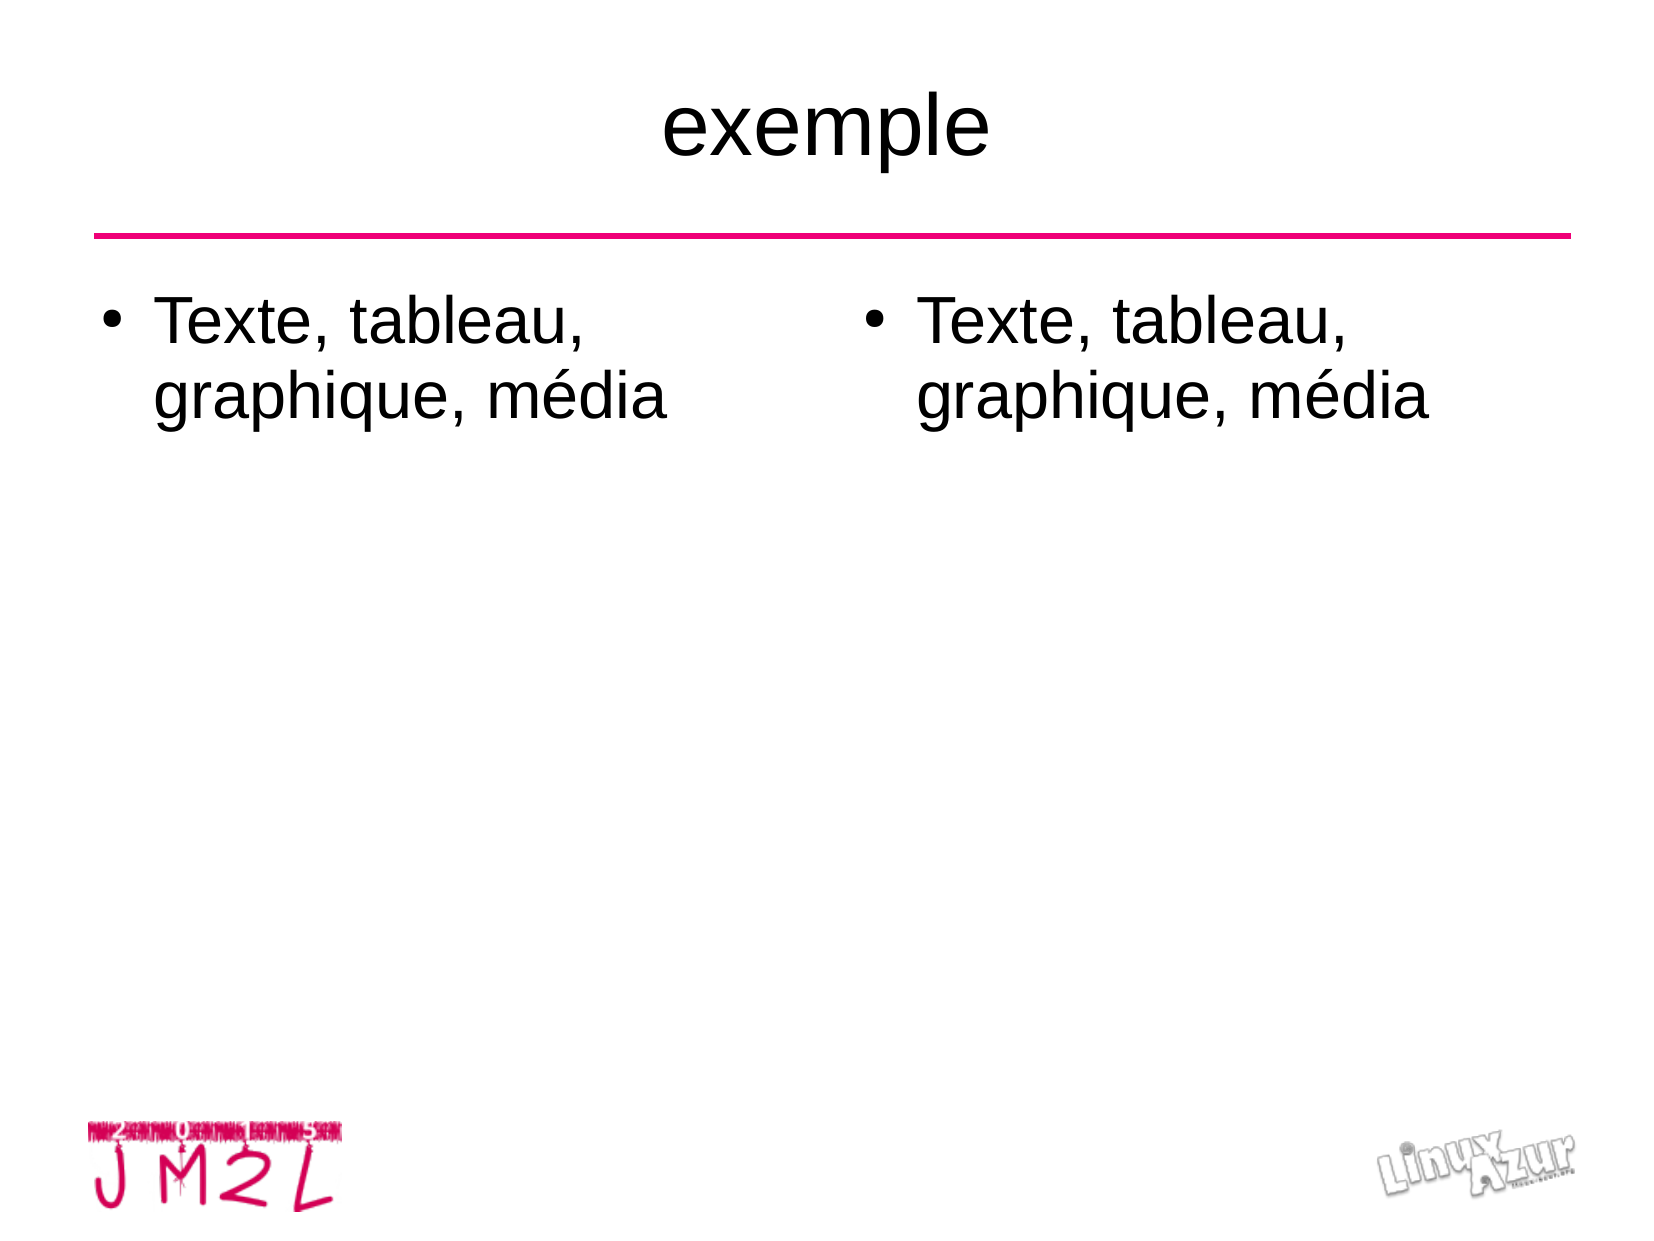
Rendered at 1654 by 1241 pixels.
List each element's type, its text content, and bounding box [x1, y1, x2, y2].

title exemple [82, 49, 1571, 201]
list Texte, tableau, graphique, média [82, 283, 809, 1063]
picture [88, 1121, 342, 1212]
picture [1346, 1115, 1600, 1211]
list Texte, tableau, graphique, média [845, 283, 1572, 1063]
